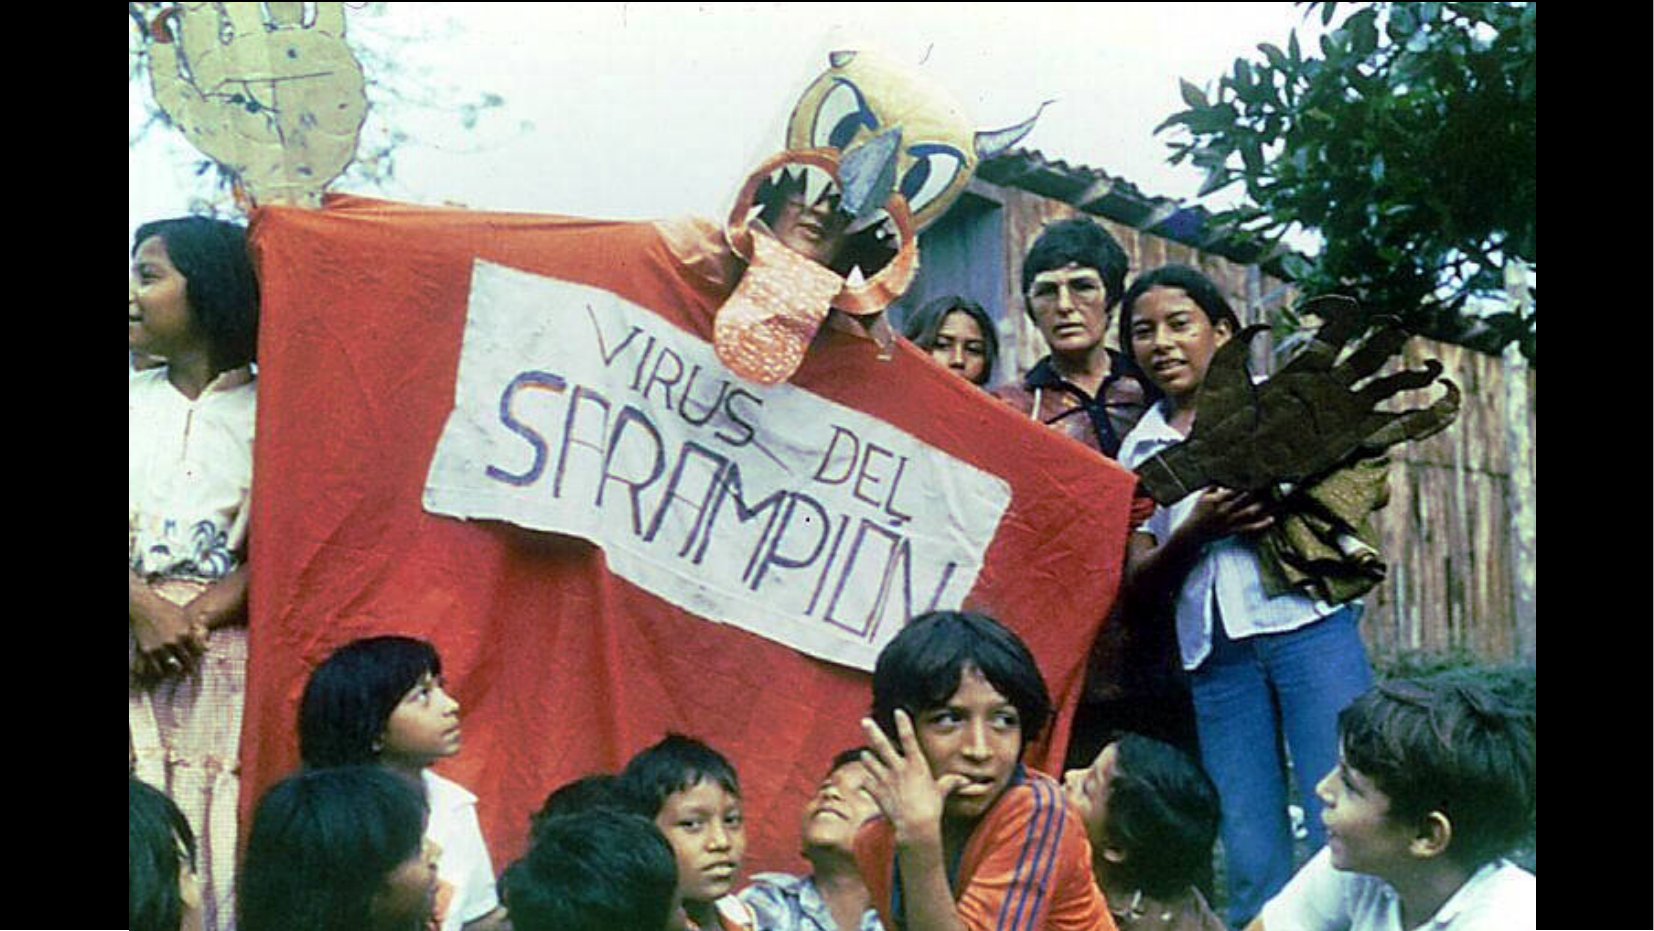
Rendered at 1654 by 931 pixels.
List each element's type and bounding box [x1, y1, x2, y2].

picture [129, 2, 1536, 931]
